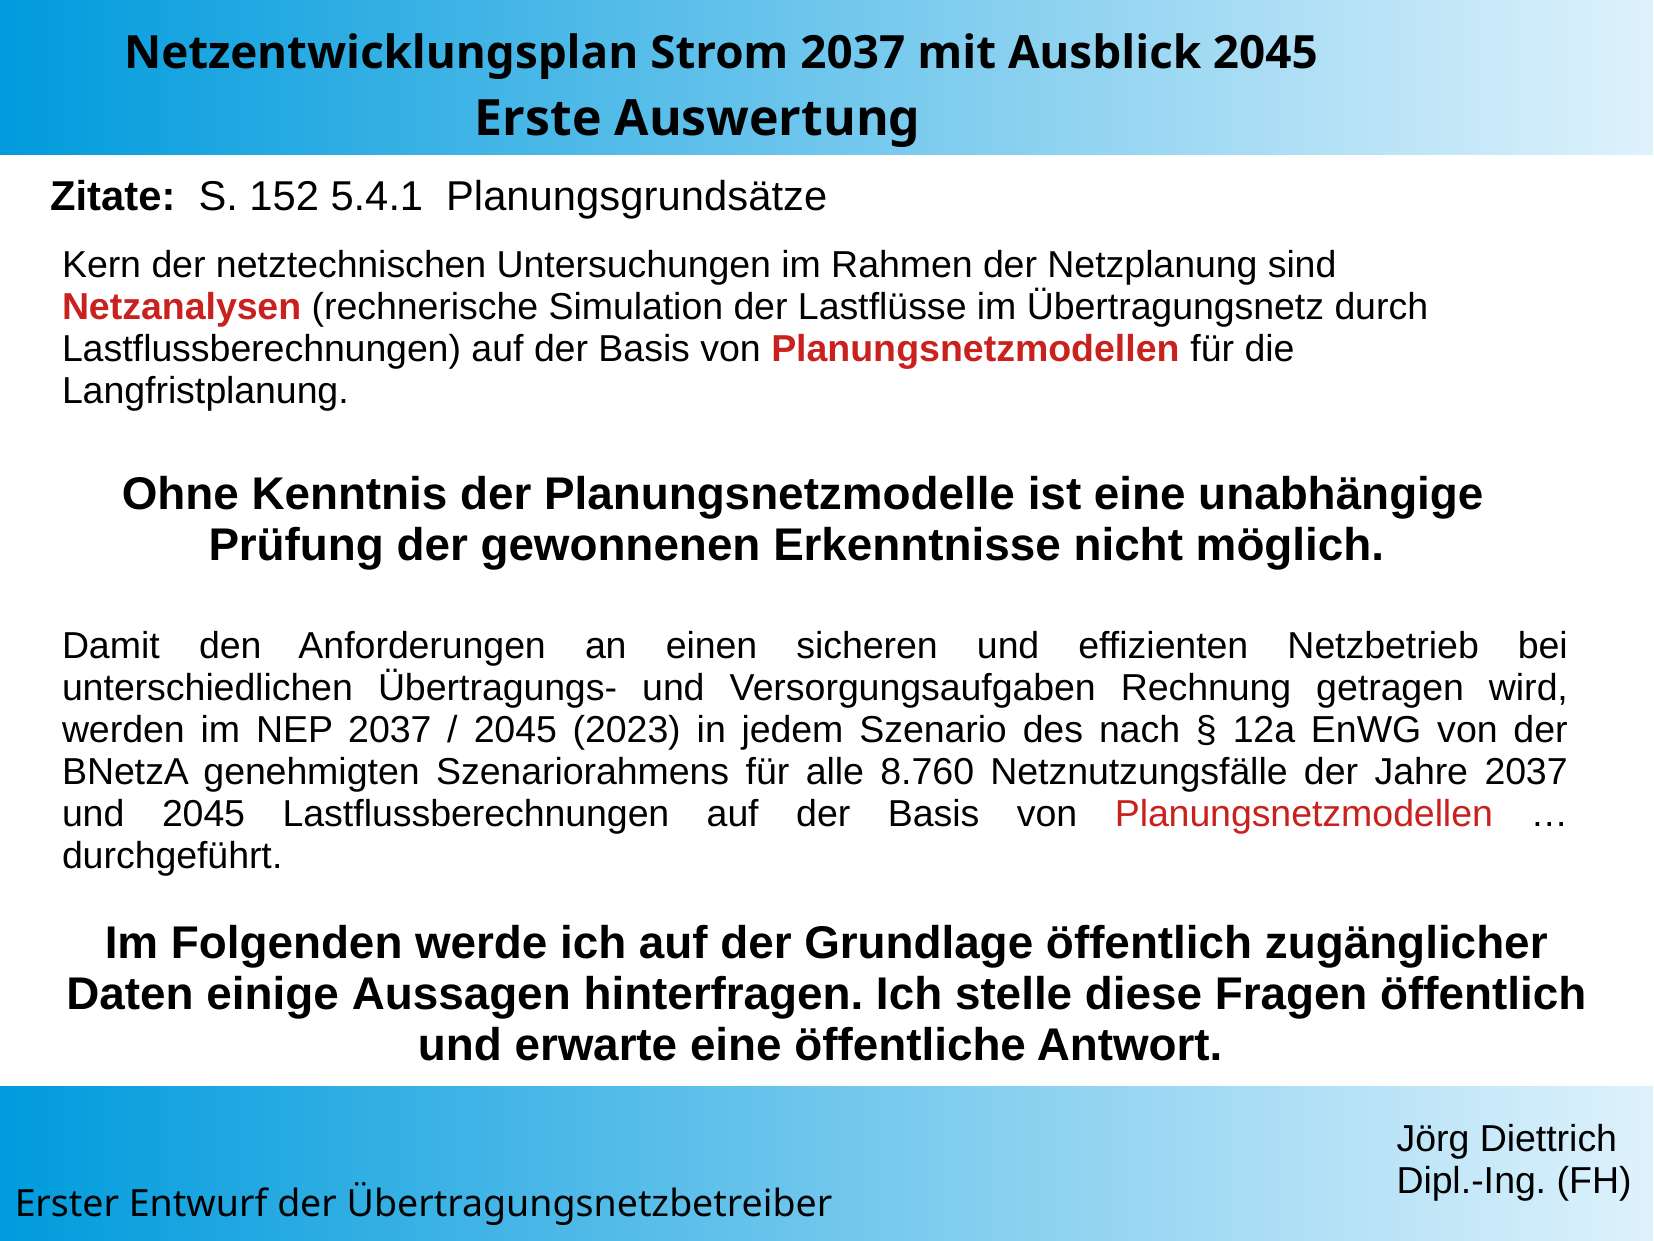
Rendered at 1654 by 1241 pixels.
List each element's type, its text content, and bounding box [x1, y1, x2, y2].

text_box Jörg Diettrich Dipl.-Ing. (FH) [1381, 1110, 1654, 1229]
text_box Kern der netztechnischen Untersuchungen im Rahmen der Netzplanung sind Netzanalysen (rechnerische Simulation der Lastflüsse im Übertragungsnetz durch Lastflussberechnungen) auf der Basis von Planungsnetzmodellen für die Langfristplanung. [47, 236, 1571, 441]
text_box Ohne Kenntnis der Planungsnetzmodelle ist eine unabhängige Prüfung der gewonnenen Erkenntnisse nicht möglich. [47, 460, 1560, 578]
text_box Zitate: S. 152 5.4.1 Planungsgrundsätze [35, 165, 898, 274]
text_box Erster Entwurf der Übertragungsnetzbetreiber [0, 1169, 1300, 1241]
text_box Damit den Anforderungen an einen sicheren und effizienten Netzbetrieb bei unterschiedlichen Übertragungs- und Versorgungsaufgaben Rechnung getragen wird, werden im NEP 2037 / 2045 (2023) in jedem Szenario des nach § 12a EnWG von der BNetzA genehmigten Szenariorahmens für alle 8.760 Netznutzungsfälle der Jahre 2037 und 2045 Lastflussberechnungen auf der Basis von Planungsnetzmodellen … durchgeführt. [47, 617, 1583, 894]
text_box Netzentwicklungsplan Strom 2037 mit Ausblick 2045 Erste Auswertung [109, 11, 1560, 221]
text_box Im Folgenden werde ich auf der Grundlage öffentlich zugänglicher Daten einige Aussagen hinterfragen. Ich stelle diese Fragen öffentlich und erwarte eine öffentliche Antwort. [47, 909, 1607, 1099]
